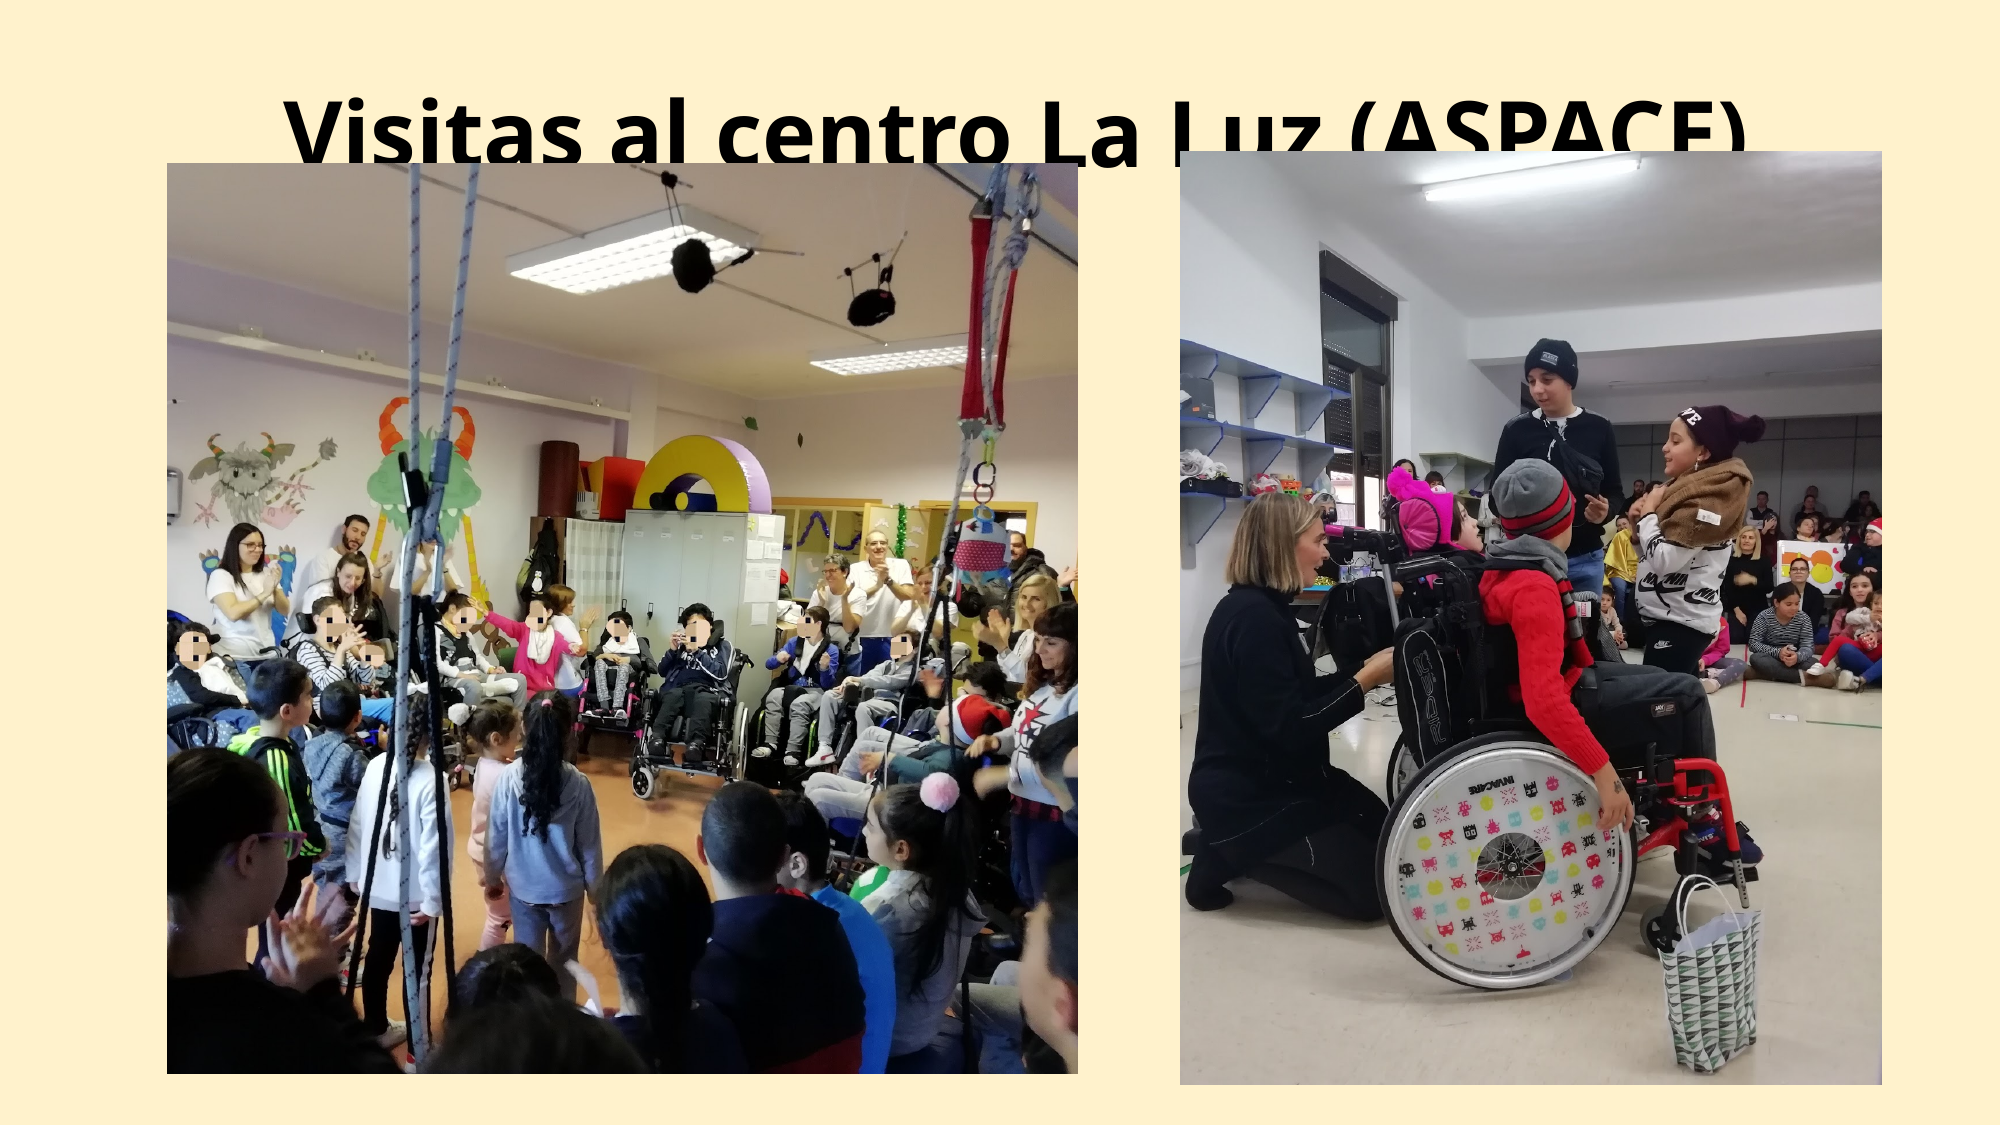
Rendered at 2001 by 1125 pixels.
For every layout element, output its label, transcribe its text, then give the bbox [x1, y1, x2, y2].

picture [167, 163, 1078, 1074]
title Visitas al centro La Luz (ASPACE) [154, 81, 1879, 299]
picture [1180, 151, 1882, 1085]
